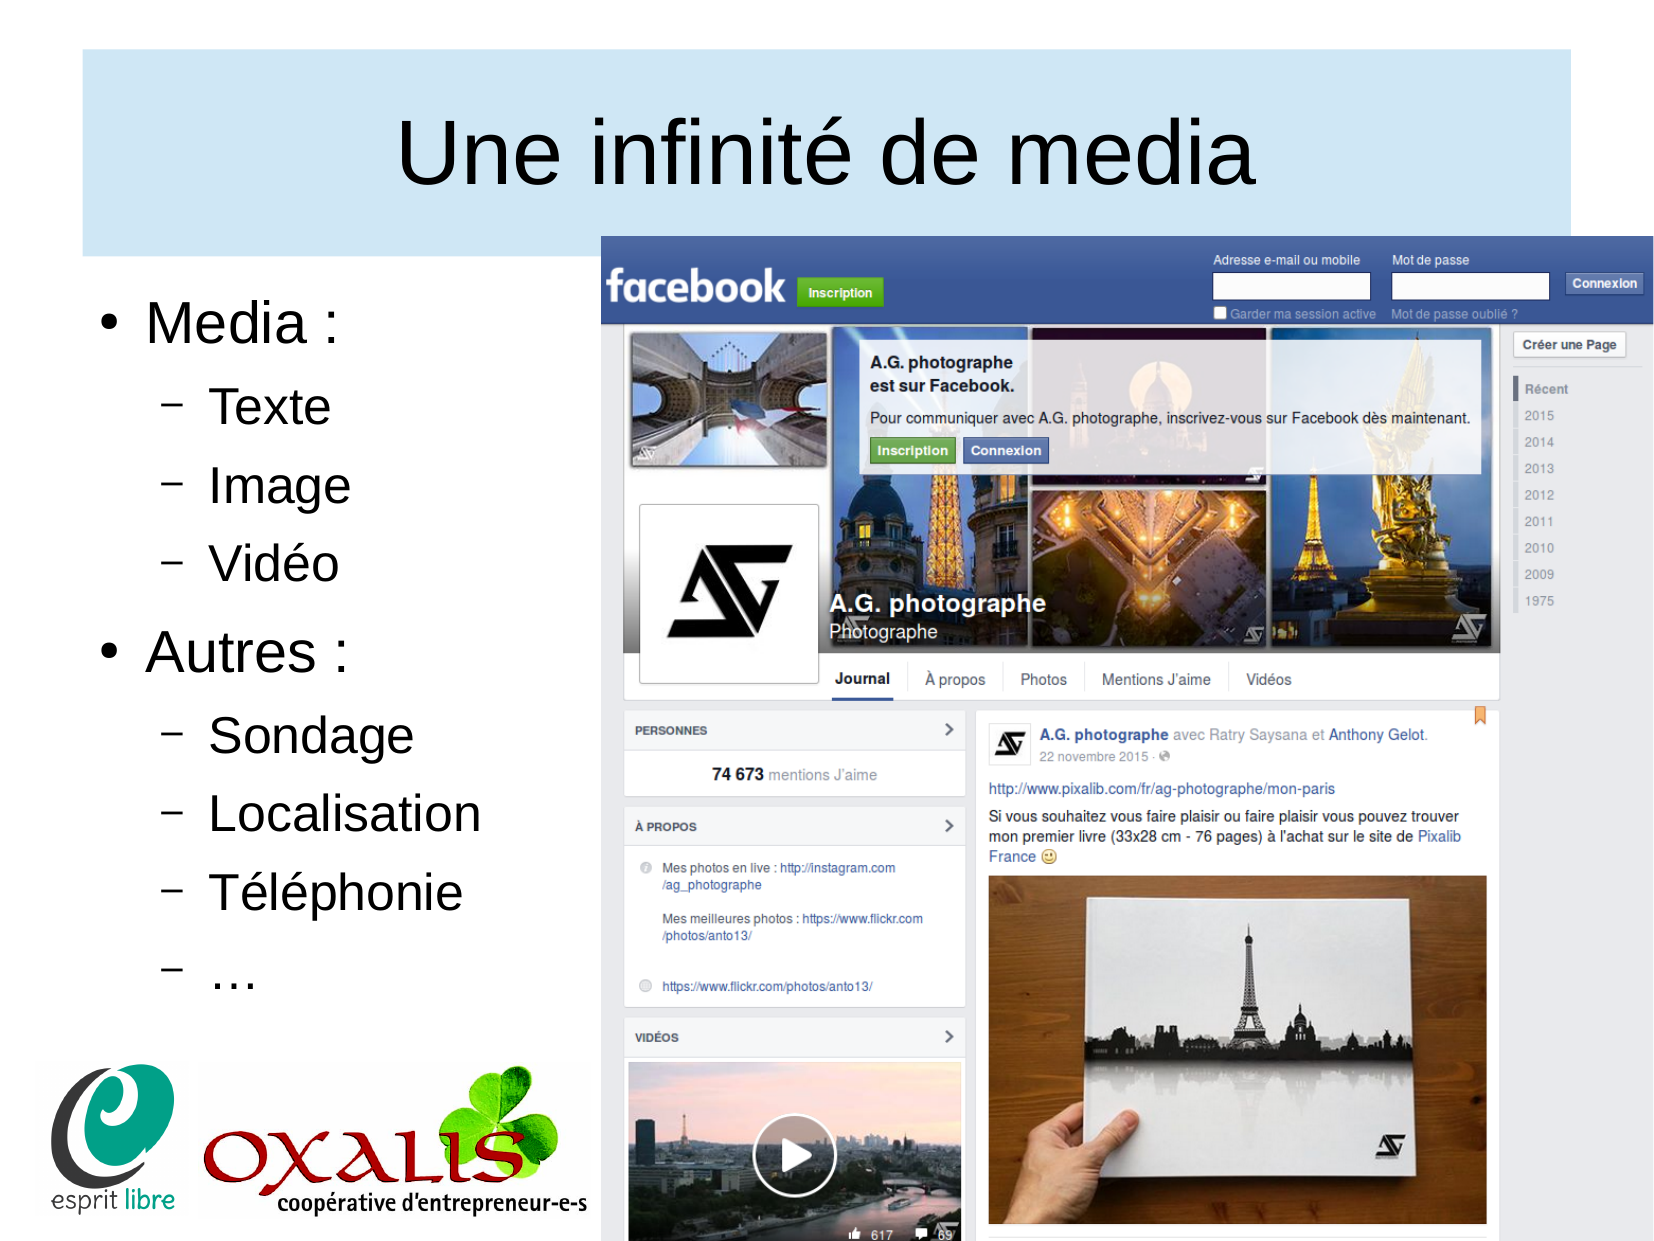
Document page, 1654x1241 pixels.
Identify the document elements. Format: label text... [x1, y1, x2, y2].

list Media : Texte Image Vidéo Autres : Sondage Localisation Téléphonie … [82, 290, 601, 1010]
picture [35, 1061, 189, 1216]
picture [601, 236, 1654, 1241]
title Une infinité de media [82, 49, 1571, 257]
picture [198, 1062, 591, 1219]
